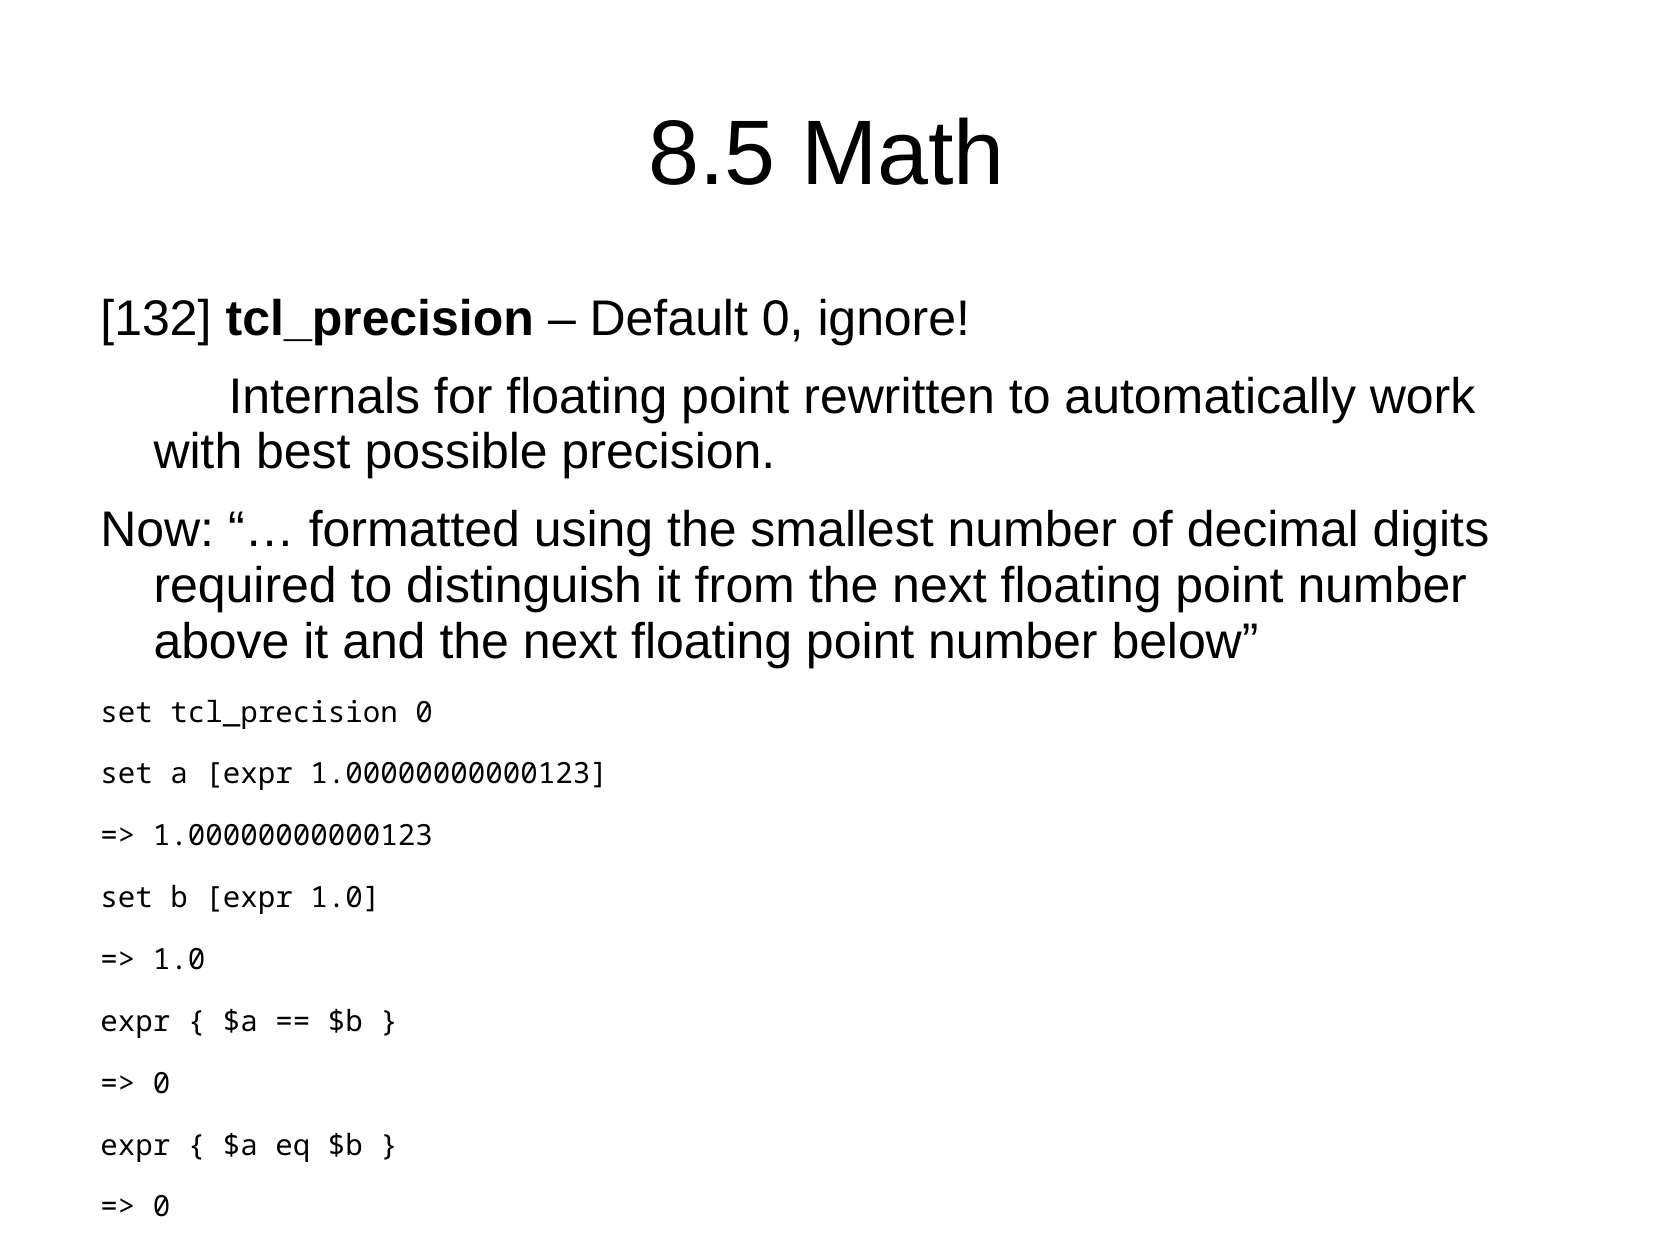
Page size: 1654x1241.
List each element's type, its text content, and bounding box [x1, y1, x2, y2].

list [132] tcl_precision – Default 0, ignore! Internals for floating point rewritten to automatically work with best possible precision. Now: “… formatted using the smallest number of decimal digits required to distinguish it from the next floating point number above it and the next floating point number below” set tcl_precision 0 set a [expr 1.00000000000123] => 1.00000000000123 set b [expr 1.0] => 1.0 expr { $a == $b } => 0 expr { $a eq $b } => 0 [82, 290, 1571, 1232]
title 8.5 Math [82, 56, 1571, 250]
